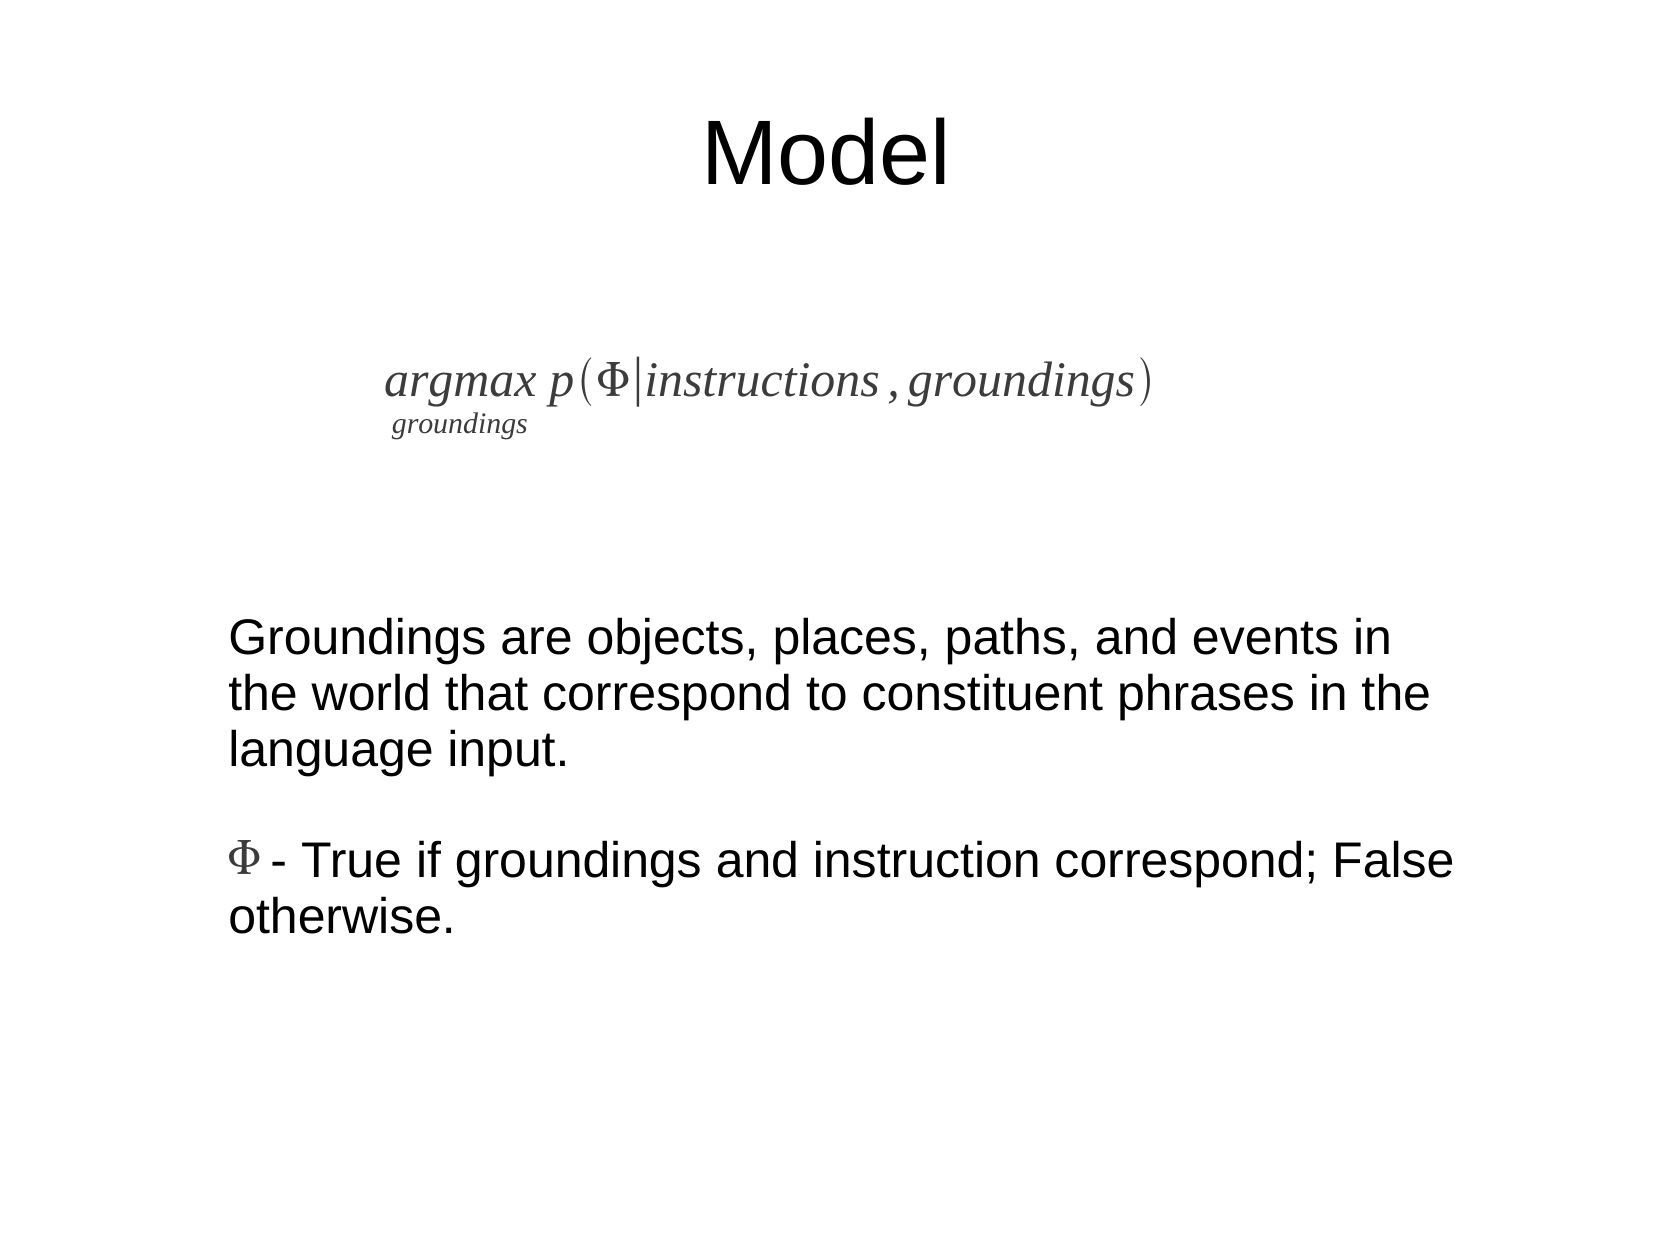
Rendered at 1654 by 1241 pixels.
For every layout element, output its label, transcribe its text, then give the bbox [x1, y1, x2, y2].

text_box Groundings are objects, places, paths, and events in the world that correspond to constituent phrases in the language input. - True if groundings and instruction correspond; False otherwise. [213, 602, 1473, 952]
title Model [82, 49, 1571, 257]
chart [221, 830, 269, 886]
chart [376, 352, 1161, 441]
